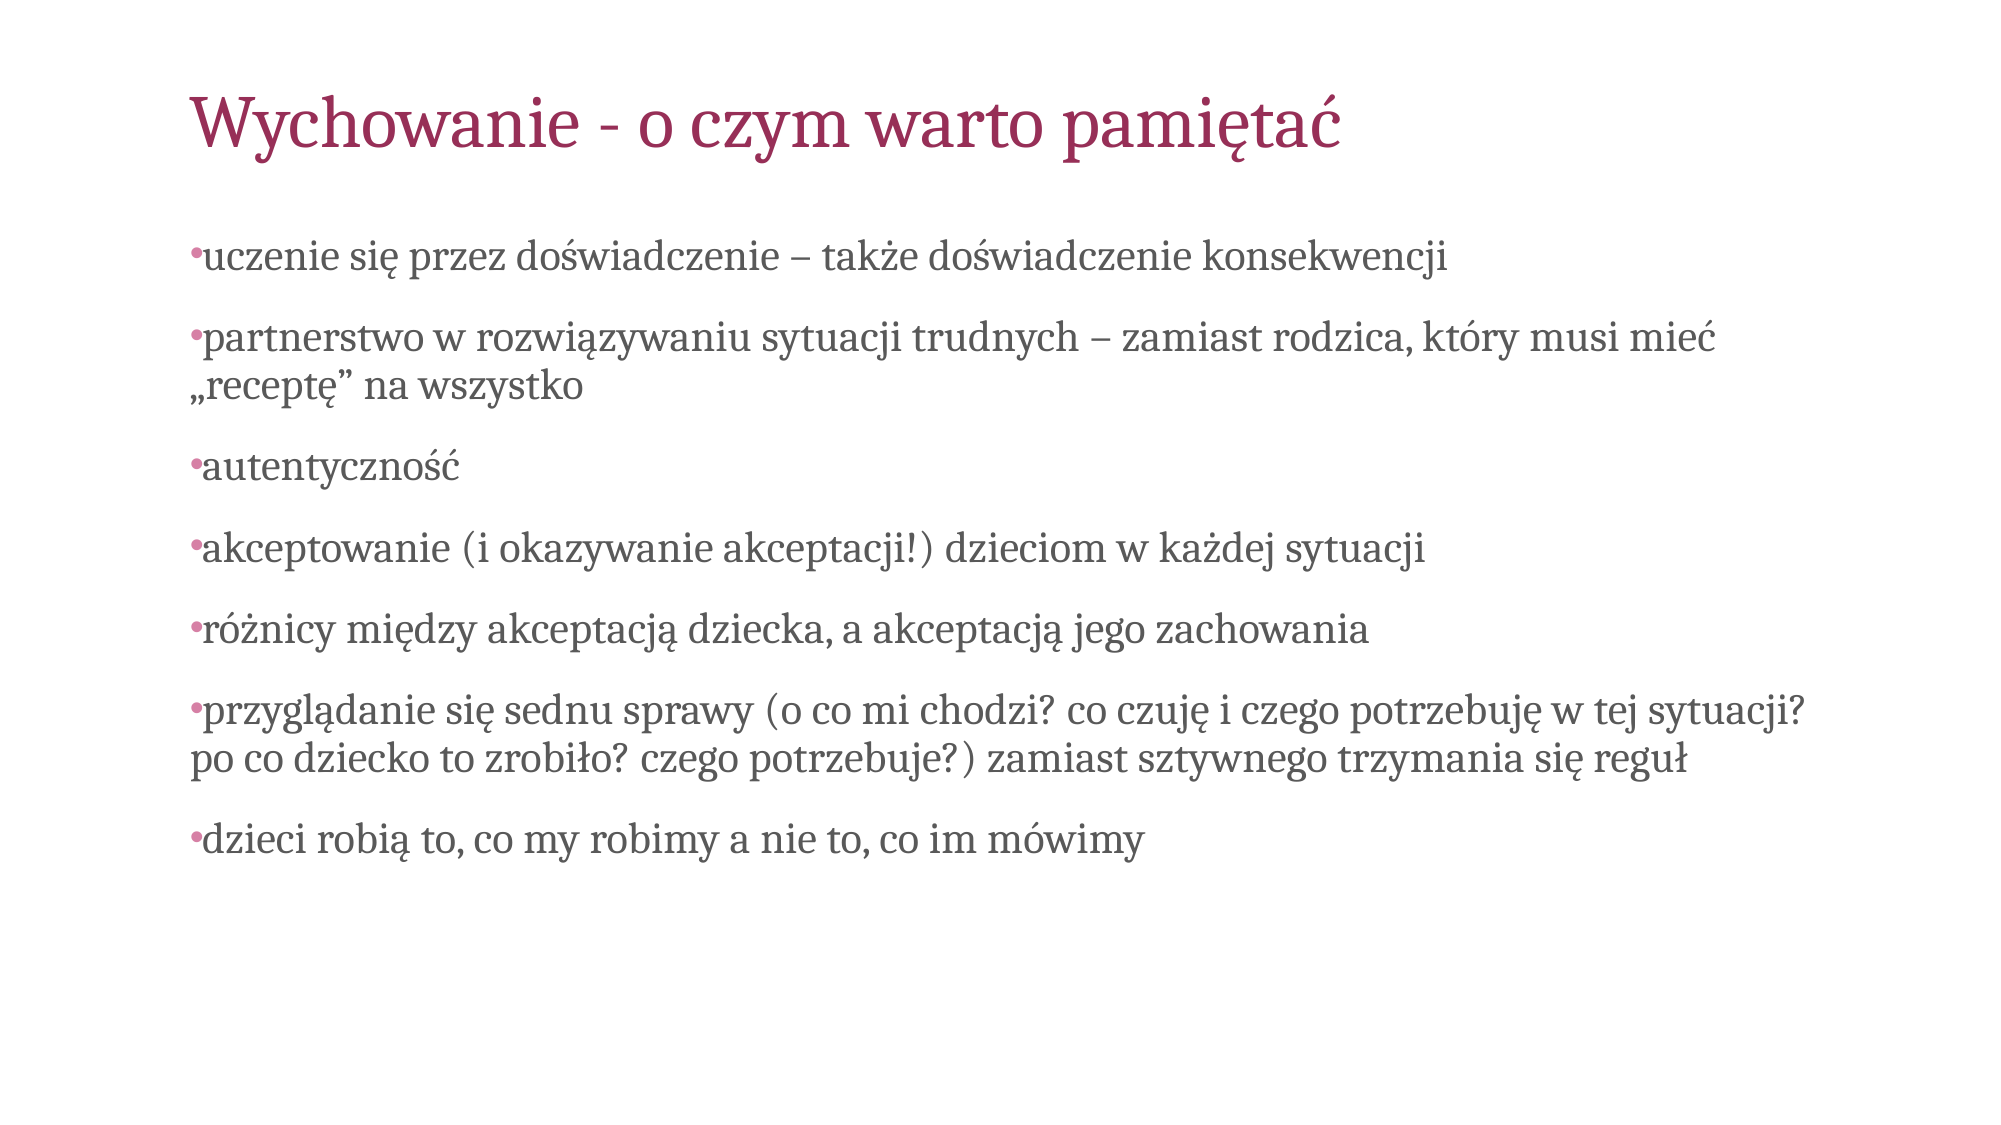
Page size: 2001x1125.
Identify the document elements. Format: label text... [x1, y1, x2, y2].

title Wychowanie - o czym warto pamiętać [174, 75, 1825, 224]
list uczenie się przez doświadczenie – także doświadczenie konsekwencji partnerstwo w rozwiązywaniu sytuacji trudnych – zamiast rodzica, który musi mieć „receptę” na wszystko autentyczność akceptowanie (i okazywanie akceptacji!) dzieciom w każdej sytuacji różnicy między akceptacją dziecka, a akceptacją jego zachowania przyglądanie się sednu sprawy (o co mi chodzi? co czuję i czego potrzebuję w tej sytuacji? po co dziecko to zrobiło? czego potrzebuje?) zamiast sztywnego trzymania się reguł dzieci robią to, co my robimy a nie to, co im mówimy [174, 224, 1825, 925]
